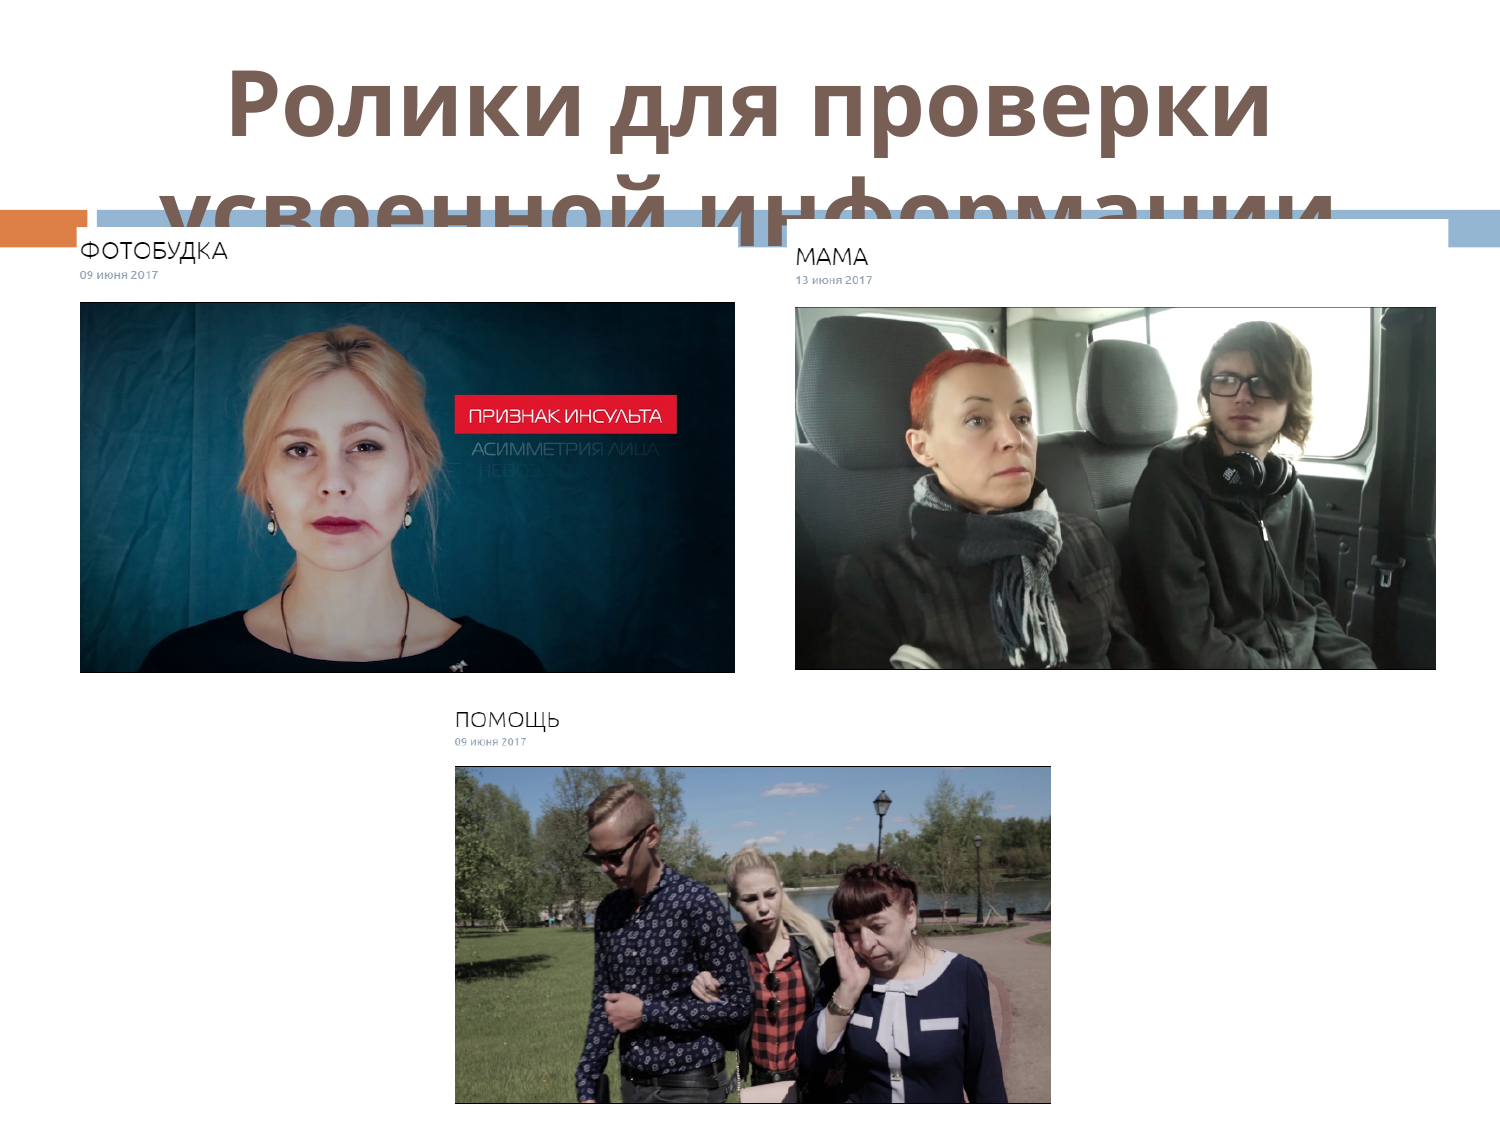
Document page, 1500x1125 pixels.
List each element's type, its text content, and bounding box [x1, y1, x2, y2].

picture [76, 227, 739, 681]
title Ролики для проверки усвоенной информации [0, 37, 1500, 200]
picture [786, 219, 1449, 678]
picture [445, 698, 1055, 1111]
